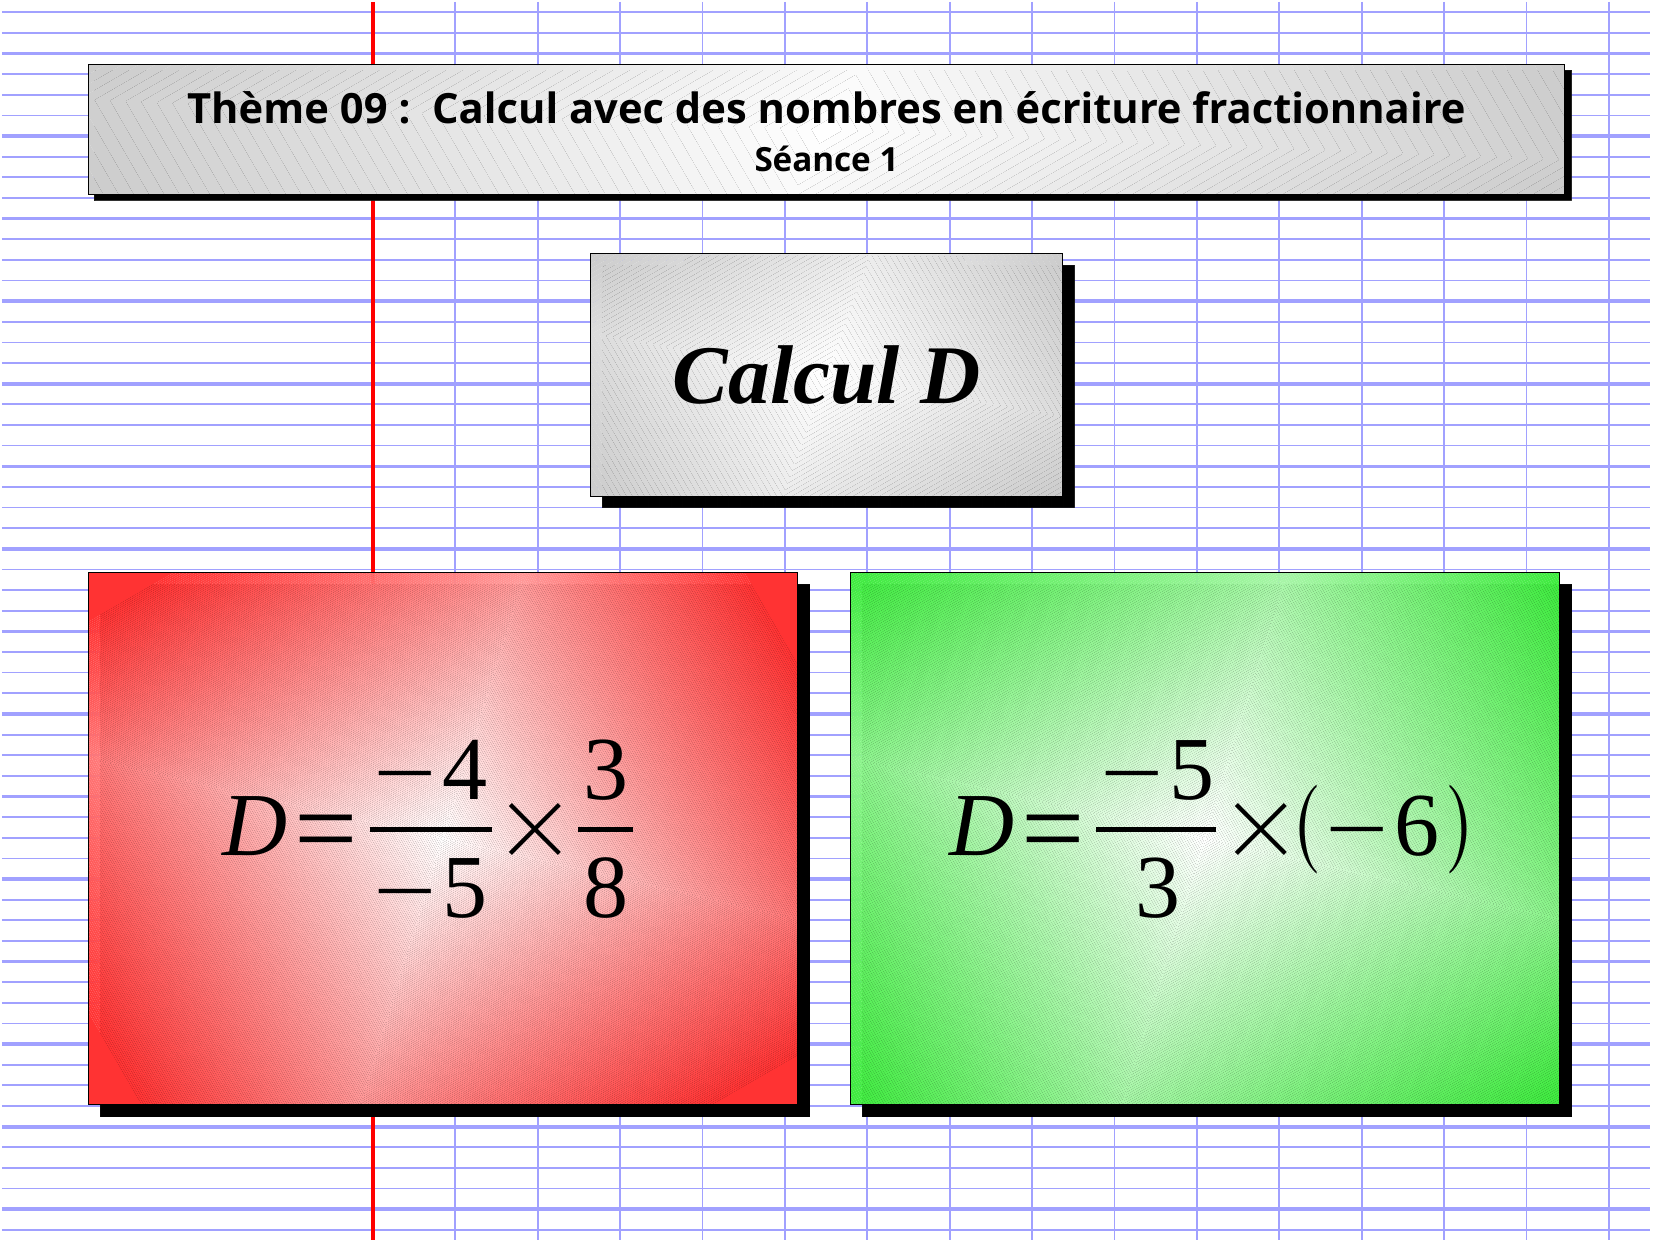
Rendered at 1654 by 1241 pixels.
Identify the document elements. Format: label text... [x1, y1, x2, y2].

chart [921, 720, 1493, 940]
picture [0, 0, 1654, 1241]
text_box [850, 572, 1560, 1105]
text_box Thème 09 : Calcul avec des nombres en écriture fractionnaire Séance 1 [88, 64, 1565, 195]
text_box Calcul D [590, 253, 1063, 497]
text_box [88, 572, 798, 1105]
chart [194, 720, 659, 940]
